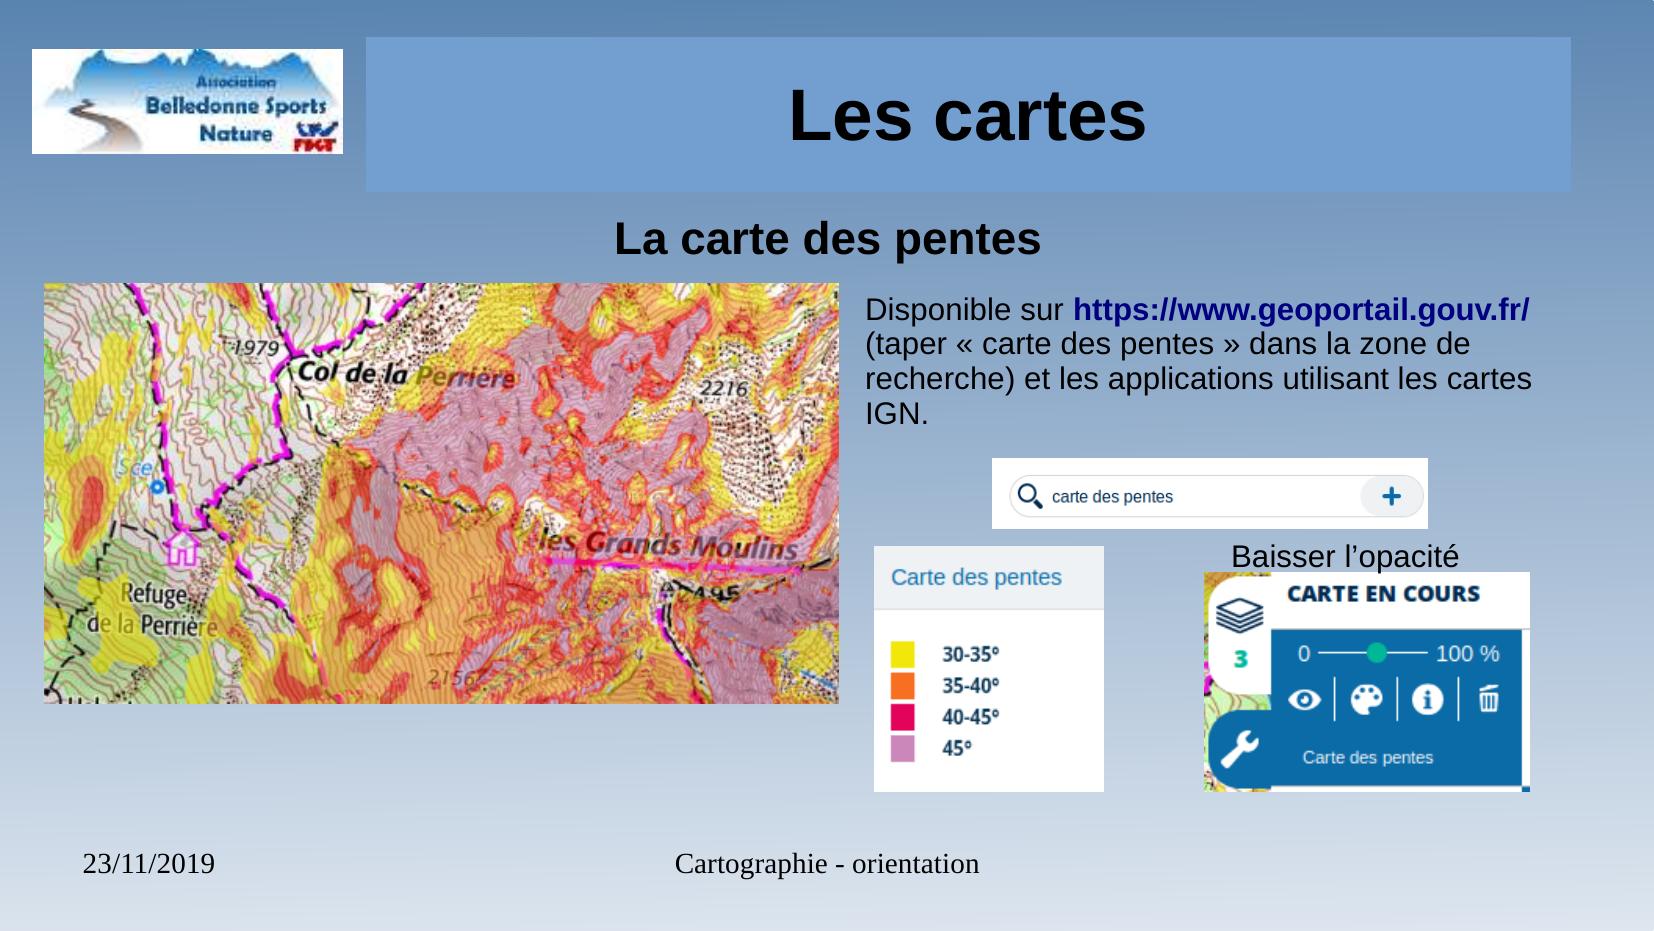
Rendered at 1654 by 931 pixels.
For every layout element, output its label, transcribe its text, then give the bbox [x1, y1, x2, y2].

text_box La carte des pentes [599, 205, 1058, 272]
text_box Baisser l’opacité [1216, 531, 1476, 582]
title Les cartes [366, 37, 1571, 193]
picture [992, 458, 1428, 529]
picture [32, 49, 343, 154]
picture [44, 283, 839, 704]
picture [874, 546, 1104, 792]
picture [1204, 572, 1530, 792]
text_box Disponible sur https://www.geoportail.gouv.fr/ (taper « carte des pentes » dans la zone de recherche) et les applications utilisant les cartes IGN. [850, 284, 1571, 439]
